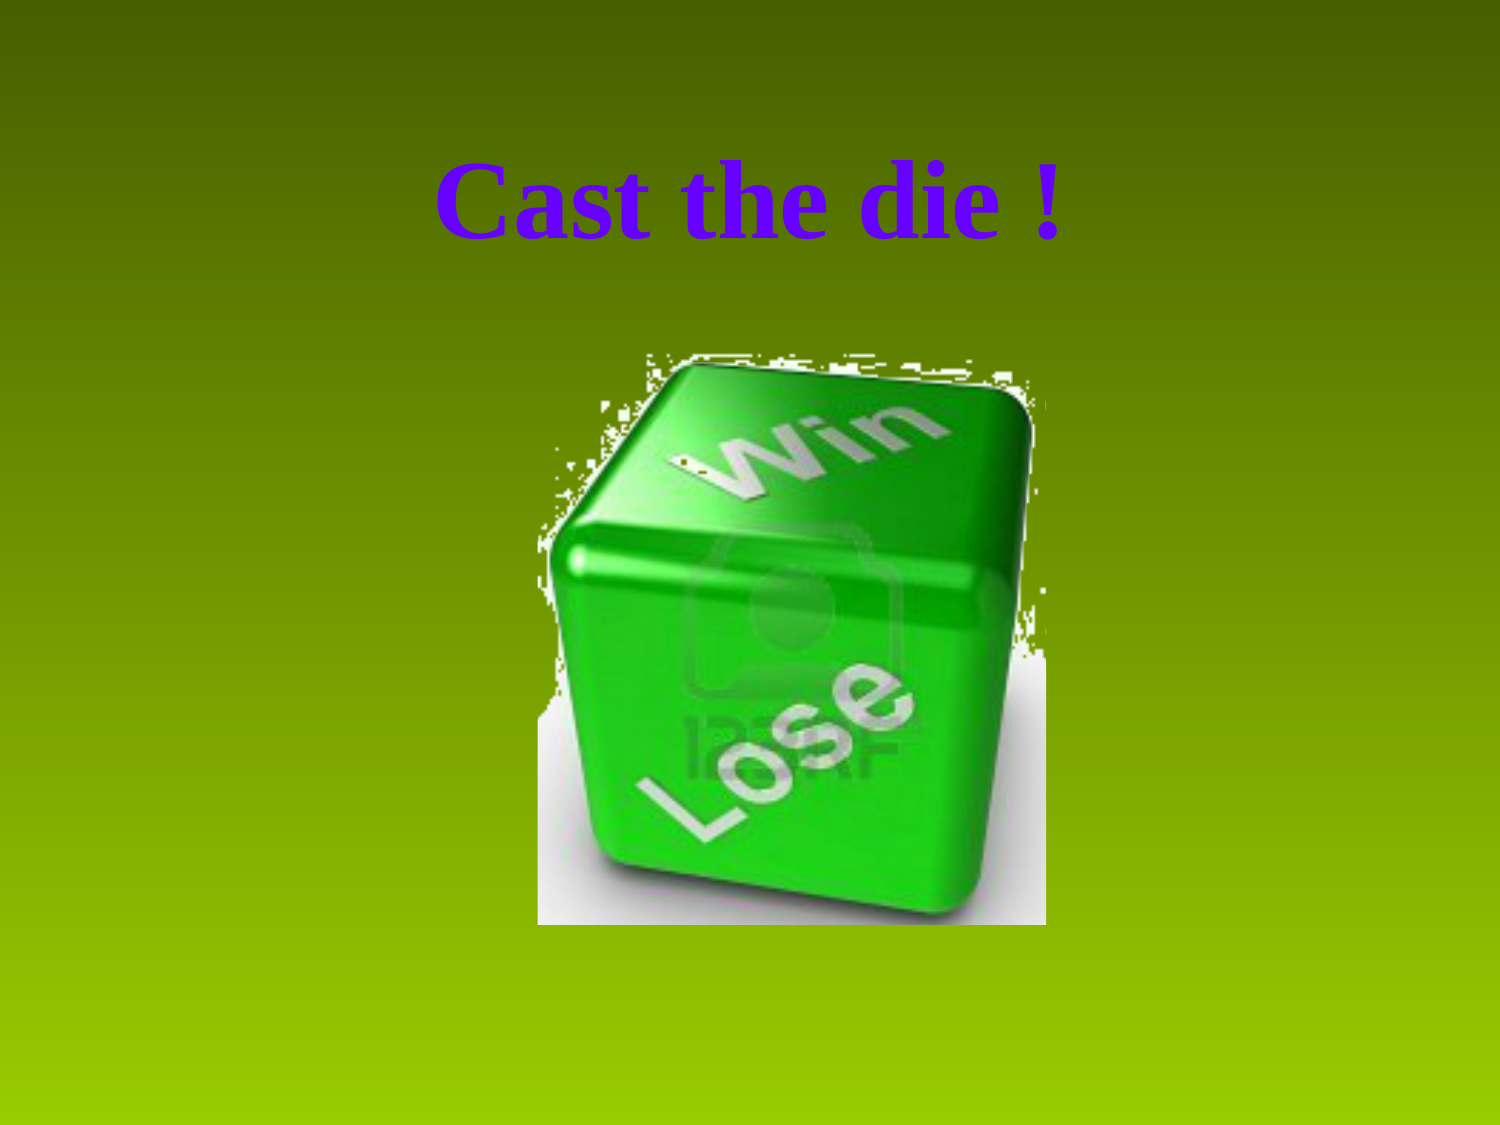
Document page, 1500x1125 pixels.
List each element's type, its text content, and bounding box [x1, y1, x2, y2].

picture [537, 350, 1047, 925]
title Cast the die ! [112, 99, 1388, 288]
